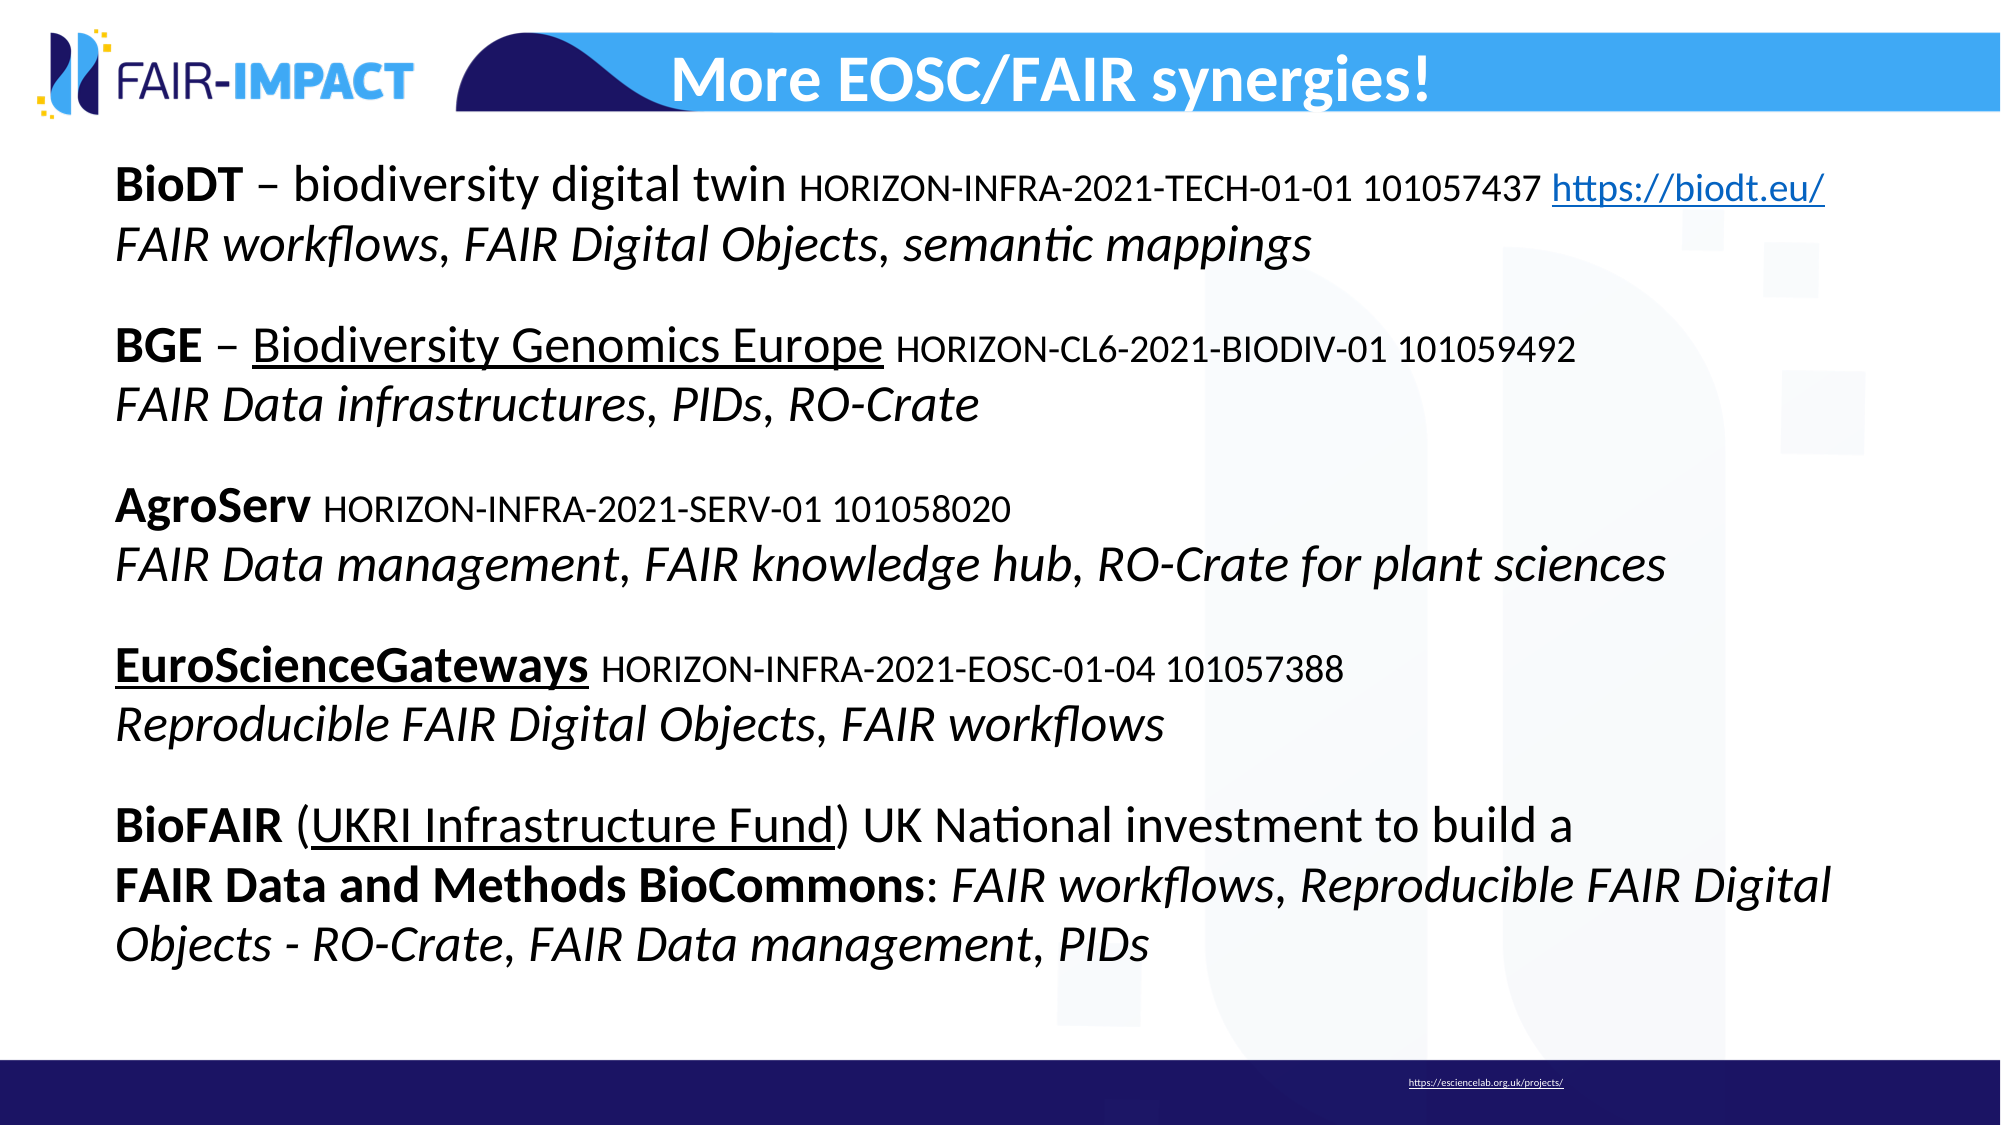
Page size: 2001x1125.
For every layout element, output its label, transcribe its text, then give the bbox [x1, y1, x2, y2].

list BioDT – biodiversity digital twin HORIZON-INFRA-2021-TECH-01-01 101057437 https://biodt.eu/ FAIR workflows, FAIR Digital Objects, semantic mappings BGE – Biodiversity Genomics Europe HORIZON-CL6-2021-BIODIV-01 101059492 FAIR Data infrastructures, PIDs, RO-Crate AgroServ HORIZON-INFRA-2021-SERV-01 101058020 FAIR Data management, FAIR knowledge hub, RO-Crate for plant sciences EuroScienceGateways HORIZON-INFRA-2021-EOSC-01-04 101057388 Reproducible FAIR Digital Objects, FAIR workflows BioFAIR (UKRI Infrastructure Fund) UK National investment to build a FAIR Data and Methods BioCommons: FAIR workflows, Reproducible FAIR Digital Objects - RO-Crate, FAIR Data management, PIDs [99, 146, 1875, 1039]
list https://esciencelab.org.uk/projects/ [1393, 1072, 1863, 1118]
title More EOSC/FAIR synergies! [655, 36, 1832, 122]
